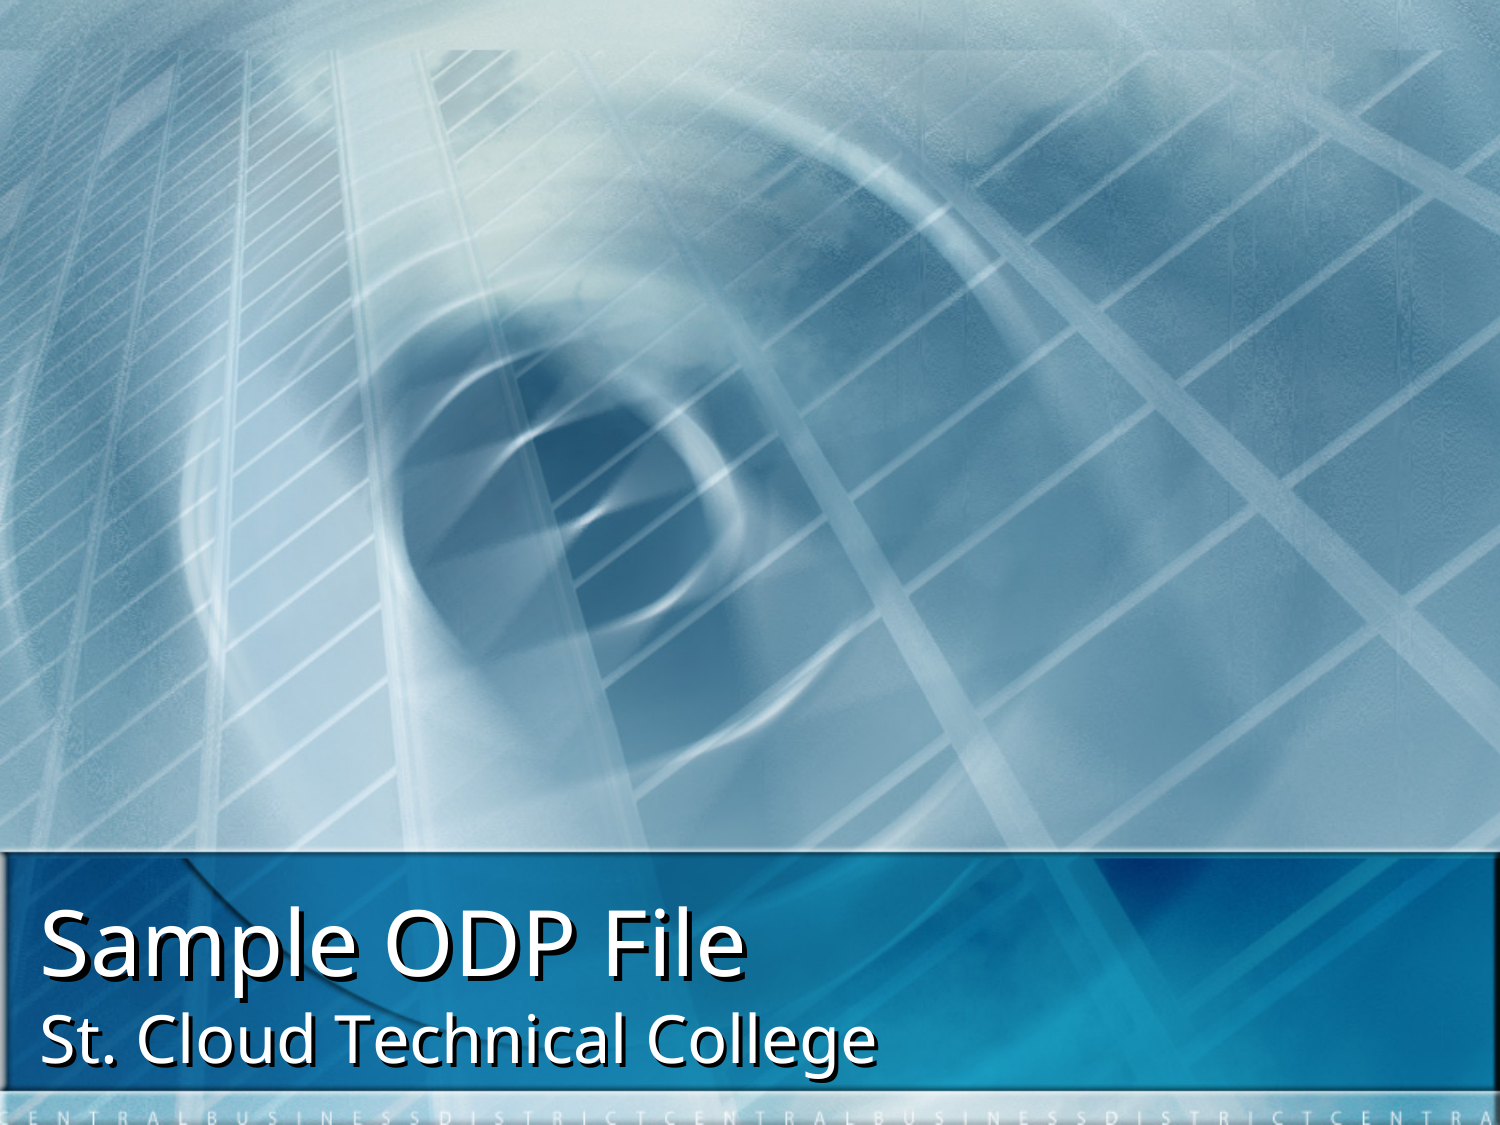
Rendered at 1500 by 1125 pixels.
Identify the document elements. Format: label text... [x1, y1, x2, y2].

picture [0, 0, 1500, 1125]
title Sample ODP File [24, 852, 1250, 1003]
subtitle St. Cloud Technical College [24, 989, 1075, 1113]
